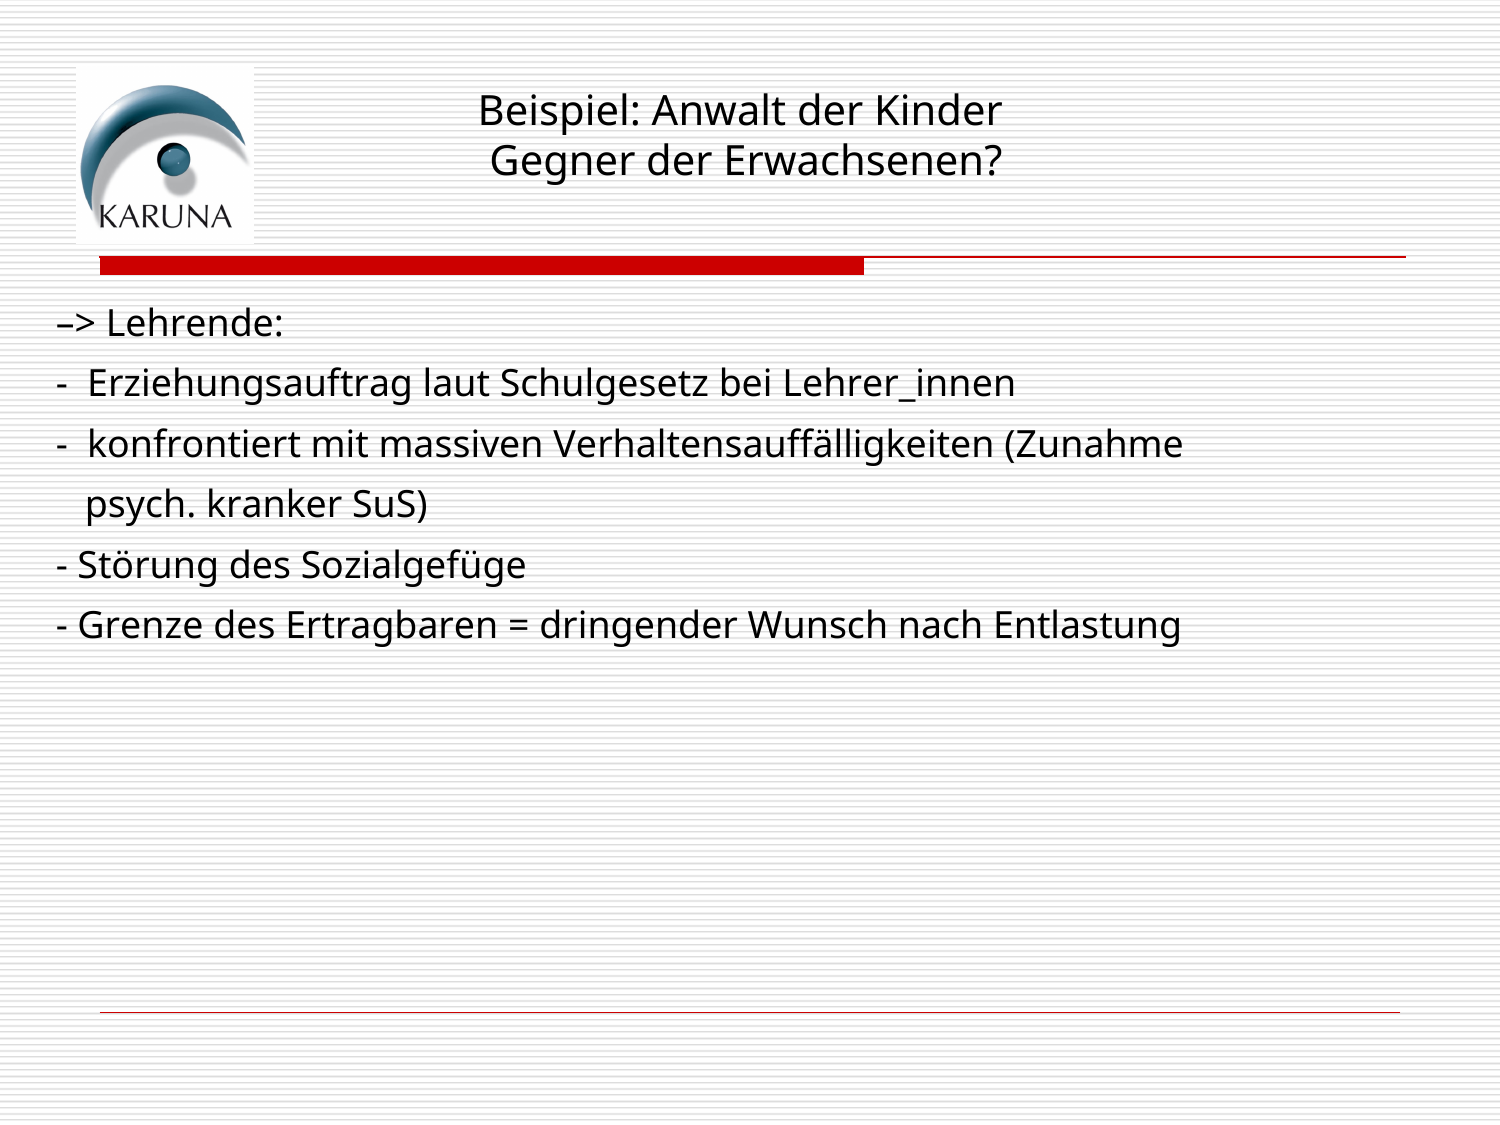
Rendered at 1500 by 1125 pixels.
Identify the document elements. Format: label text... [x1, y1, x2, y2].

list –> Lehrende: - Erziehungsauftrag laut Schulgesetz bei Lehrer_innen - konfrontiert mit massiven Verhaltensauffälligkeiten (Zunahme psych. kranker SuS) - Störung des Sozialgefüge - Grenze des Ertragbaren = dringender Wunsch nach Entlastung [41, 290, 1447, 1071]
picture [0, 0, 1500, 1125]
title Beispiel: Anwalt der Kinder Gegner der Erwachsenen? [314, 97, 1178, 192]
